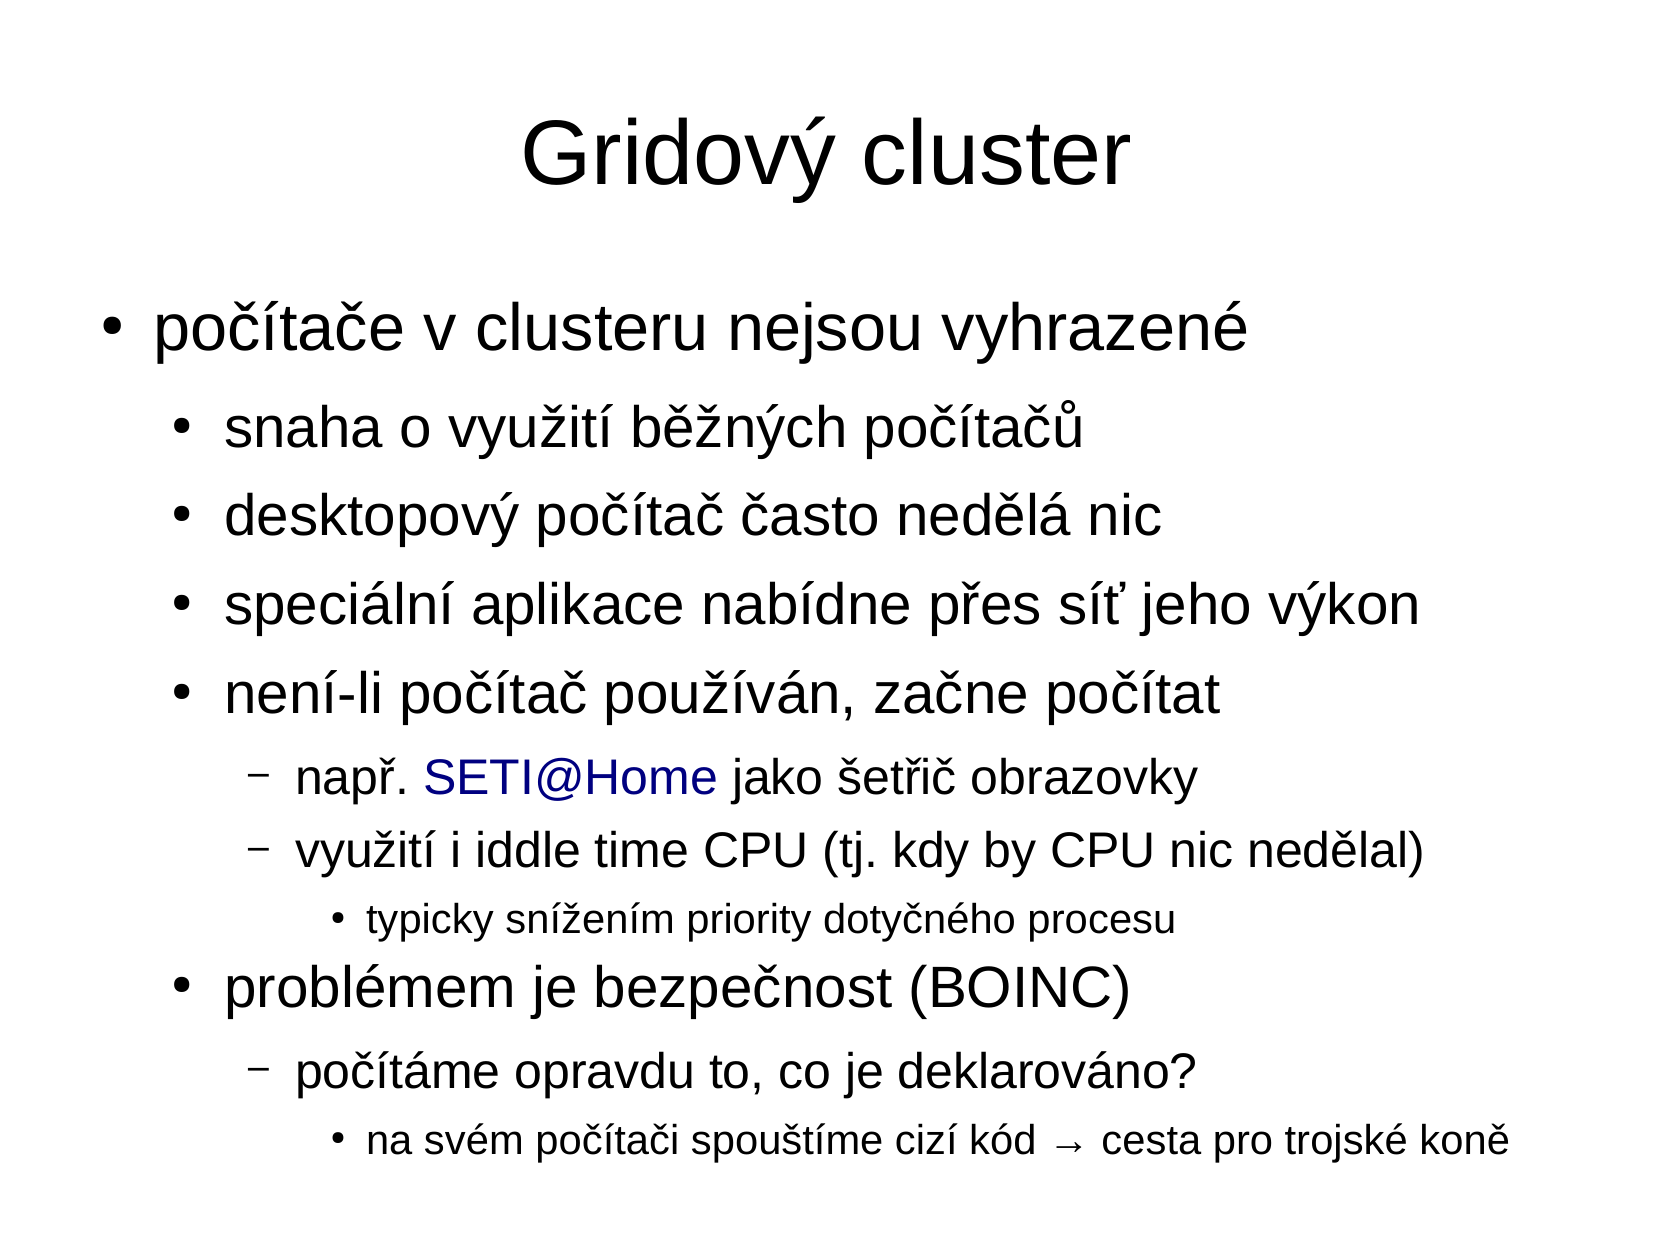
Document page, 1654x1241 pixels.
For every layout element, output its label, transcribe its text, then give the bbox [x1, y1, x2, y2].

list počítače v clusteru nejsou vyhrazené snaha o využití běžných počítačů desktopový počítač často nedělá nic speciální aplikace nabídne přes síť jeho výkon není-li počítač používán, začne počítat např. SETI@Home jako šetřič obrazovky využití i iddle time CPU (tj. kdy by CPU nic nedělal) typicky snížením priority dotyčného procesu problémem je bezpečnost (BOINC) počítáme opravdu to, co je deklarováno? na svém počítači spouštíme cizí kód → cesta pro trojské koně [82, 290, 1571, 1163]
title Gridový cluster [82, 49, 1571, 257]
